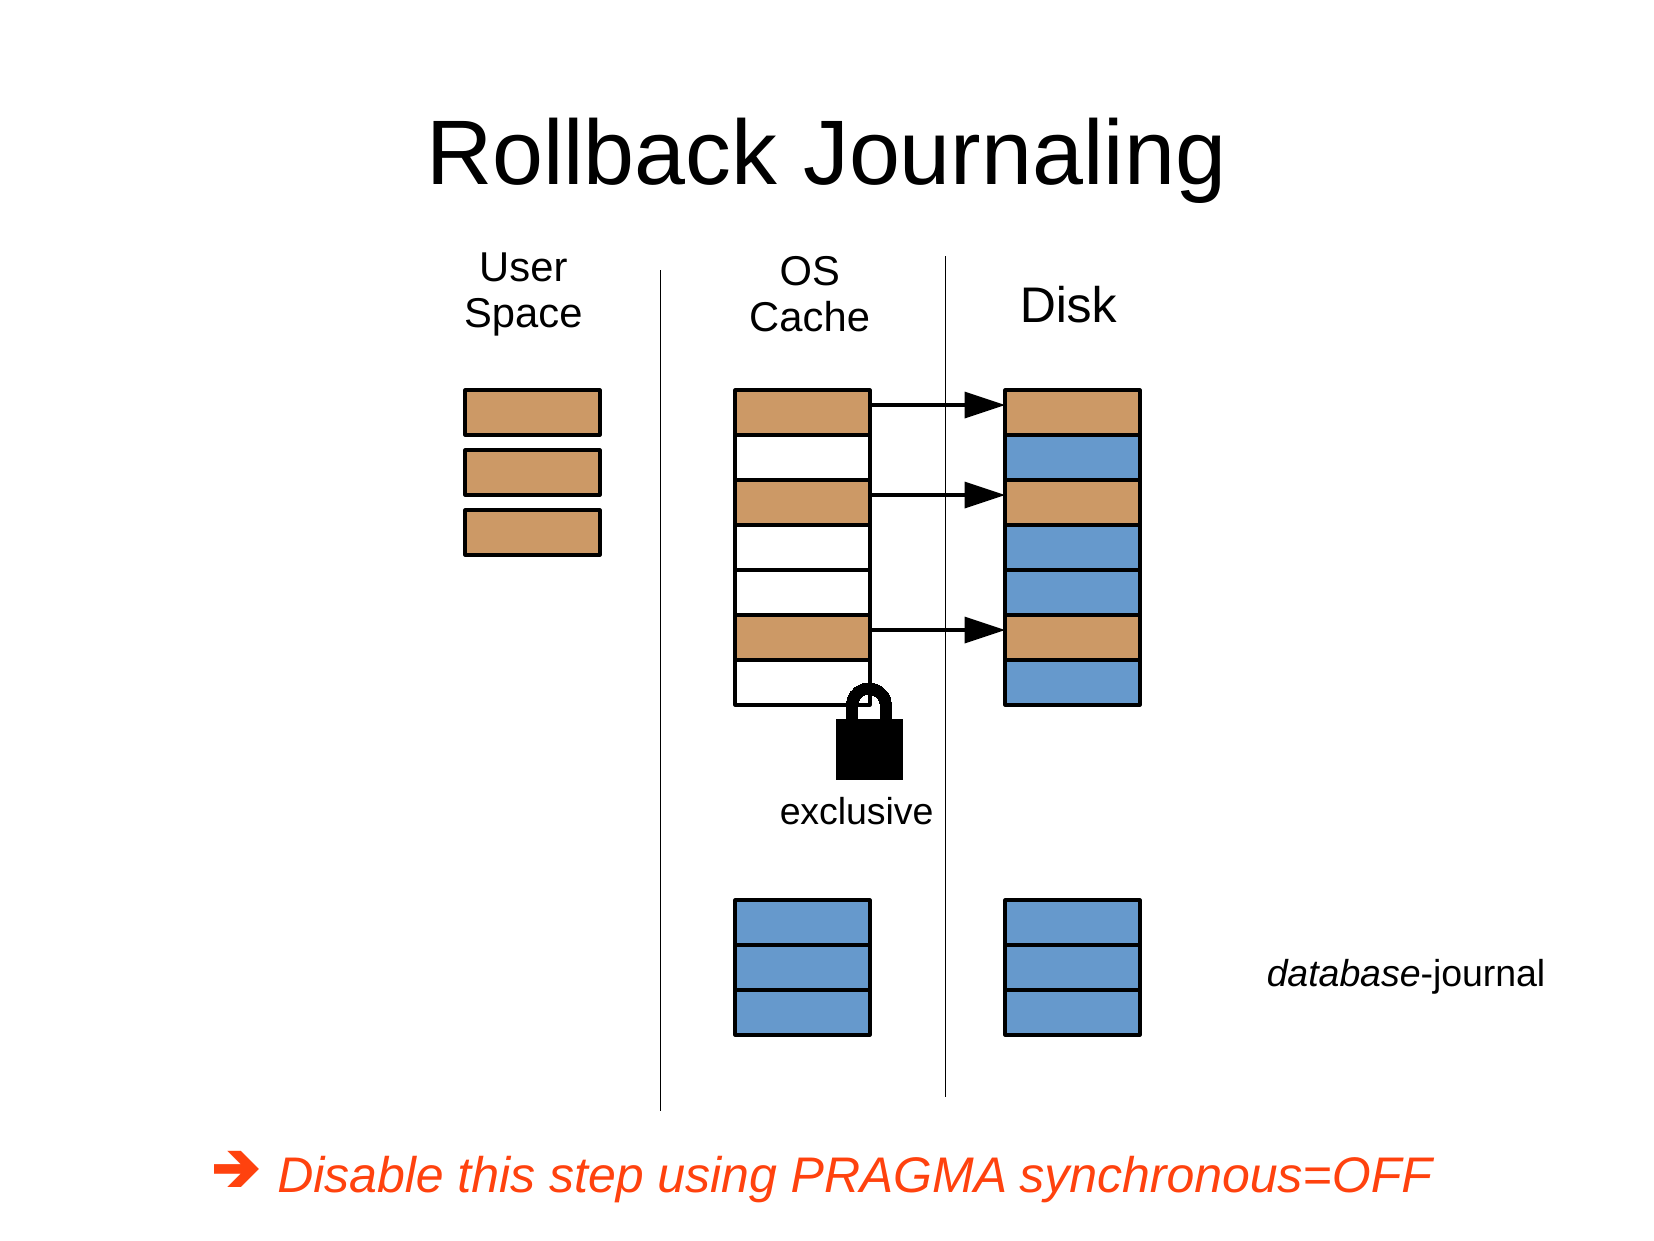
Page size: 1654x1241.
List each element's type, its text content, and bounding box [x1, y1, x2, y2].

text_box [465, 390, 601, 436]
title Rollback Journaling [82, 49, 1571, 257]
text_box [1005, 390, 1141, 706]
text_box database-journal [1252, 945, 1561, 1002]
text_box User Space [449, 236, 616, 346]
text_box Disable this step using PRAGMA synchronous=OFF [195, 1140, 1576, 1212]
text_box [735, 390, 903, 780]
text_box exclusive [765, 783, 949, 841]
text_box OS Cache [734, 240, 901, 349]
text_box Disk [1005, 270, 1132, 342]
text_box [735, 900, 871, 1036]
text_box [465, 450, 601, 496]
text_box [1005, 900, 1141, 1036]
text_box [465, 510, 601, 556]
